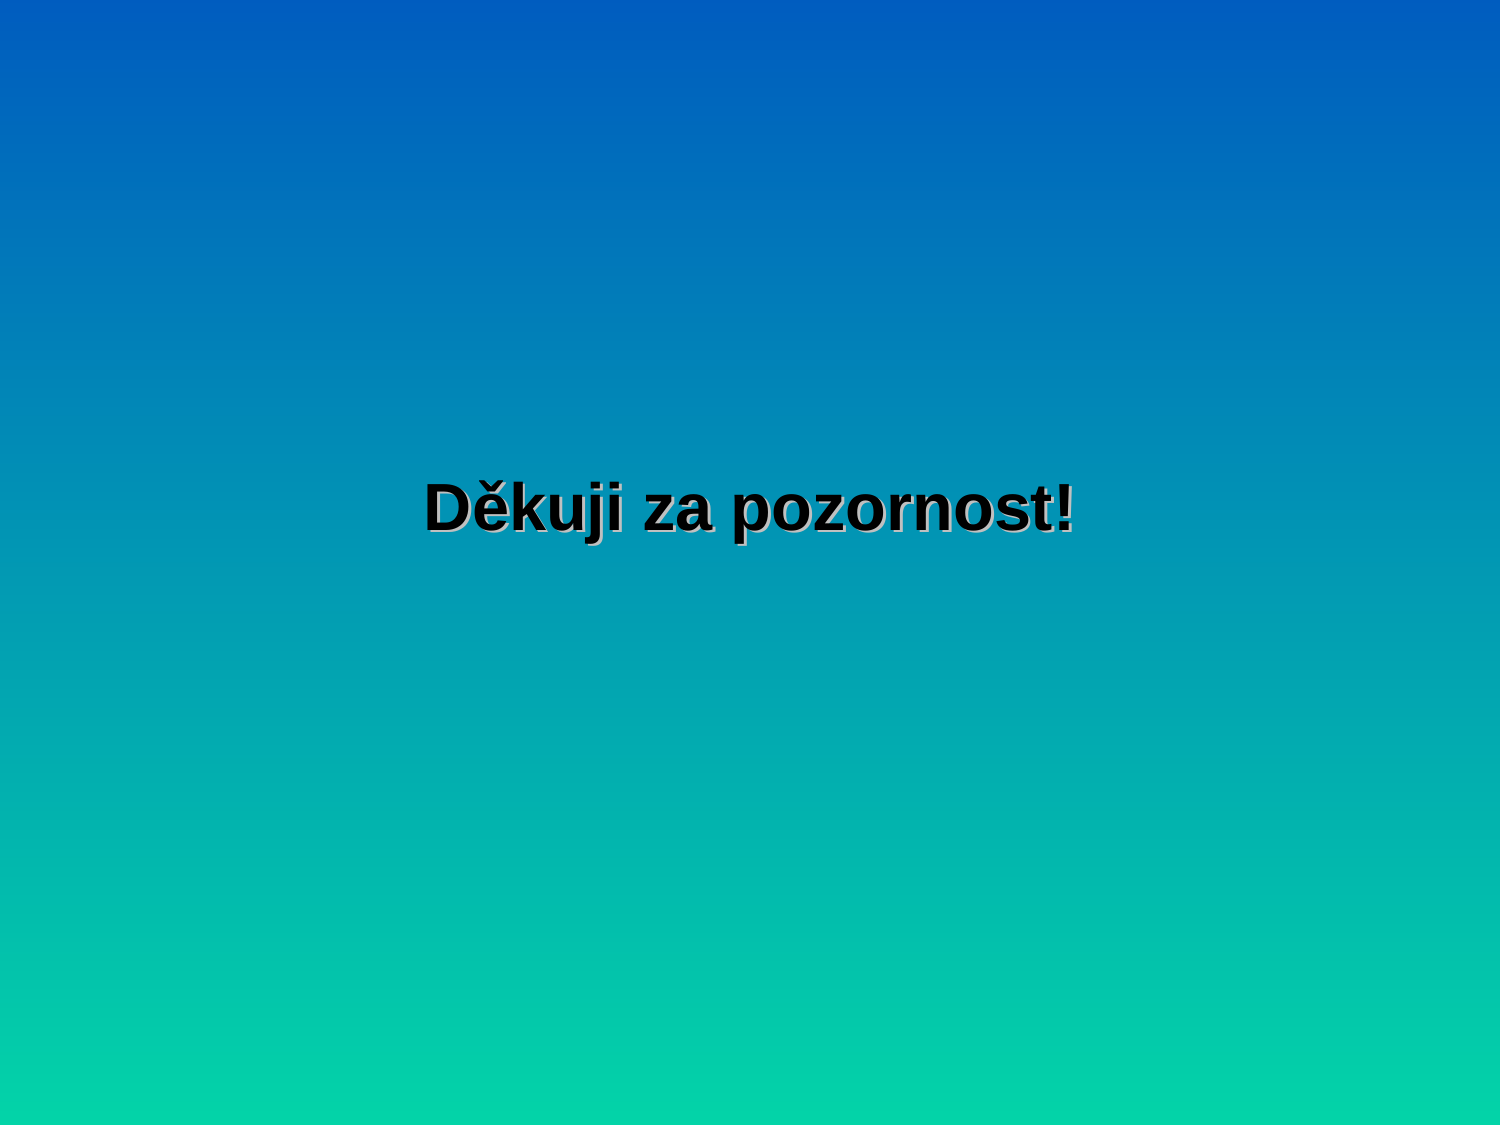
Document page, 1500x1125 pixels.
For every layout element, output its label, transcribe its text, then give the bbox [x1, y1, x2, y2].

list Děkuji za pozornost! [75, 262, 1426, 1006]
